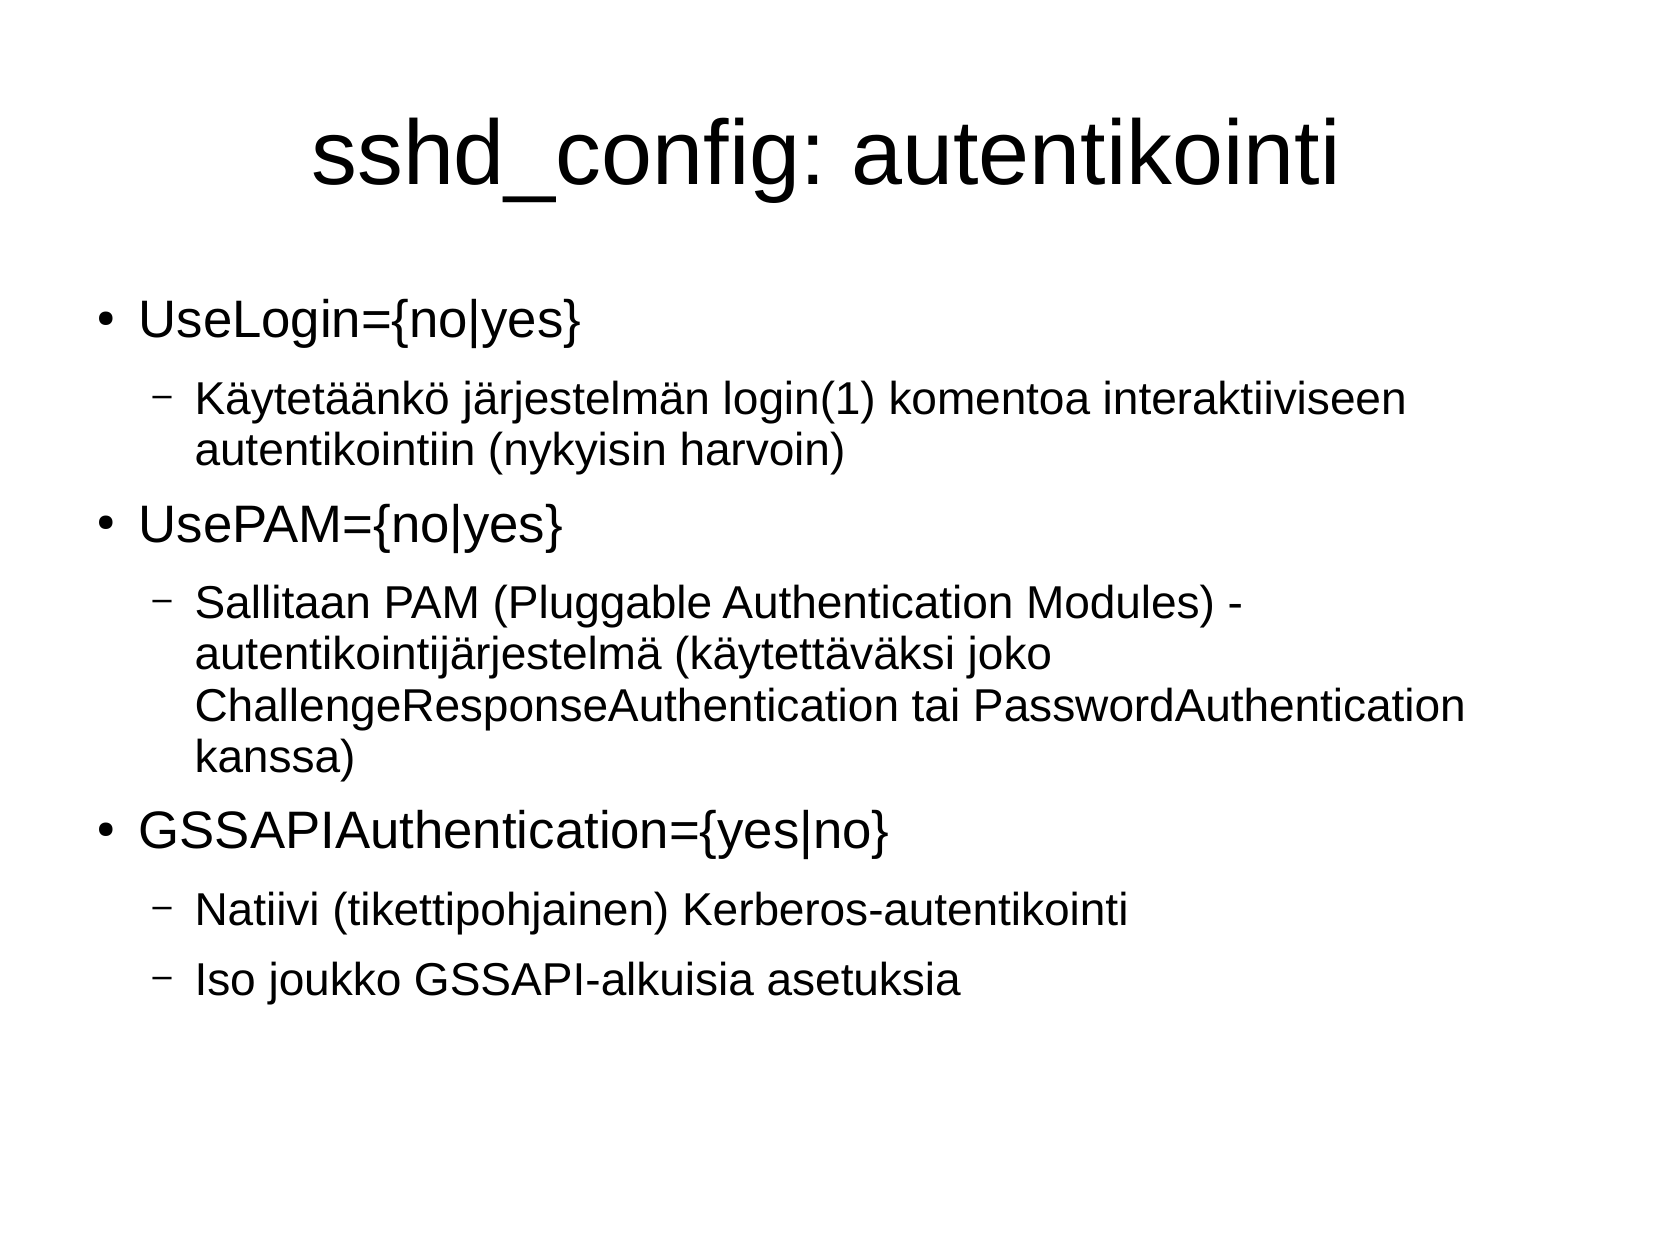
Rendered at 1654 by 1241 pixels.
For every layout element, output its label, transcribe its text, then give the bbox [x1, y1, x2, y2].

list UseLogin={no|yes} Käytetäänkö järjestelmän login(1) komentoa interaktiiviseen autentikointiin (nykyisin harvoin) UsePAM={no|yes} Sallitaan PAM (Pluggable Authentication Modules) -autentikointijärjestelmä (käytettäväksi joko ChallengeResponseAuthentication tai PasswordAuthentication kanssa) GSSAPIAuthentication={yes|no} Natiivi (tikettipohjainen) Kerberos-autentikointi Iso joukko GSSAPI-alkuisia asetuksia [82, 290, 1571, 1010]
title sshd_config: autentikointi [82, 49, 1571, 257]
